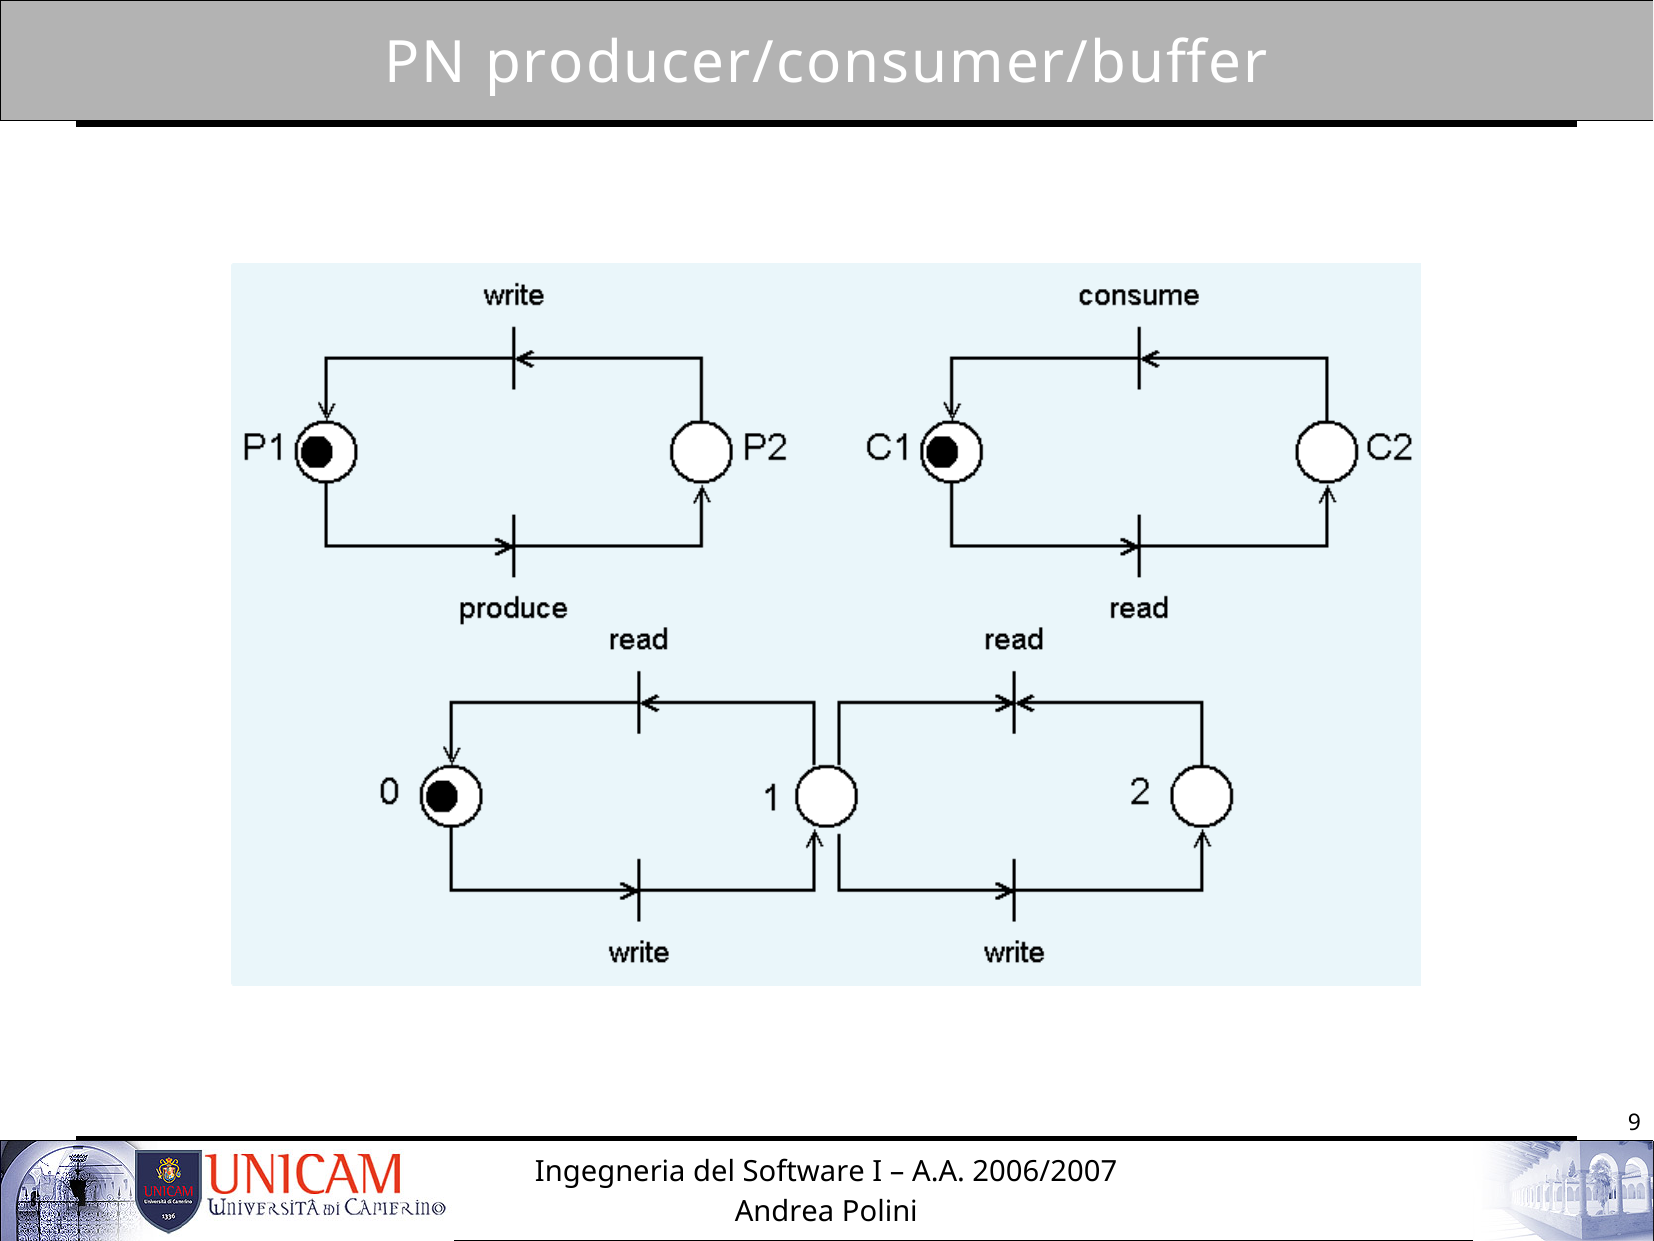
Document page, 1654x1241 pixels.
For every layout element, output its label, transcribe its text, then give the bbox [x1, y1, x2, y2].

picture [231, 263, 1421, 986]
title PN producer/consumer/buffer [0, 0, 1653, 121]
picture [0, 1141, 454, 1241]
picture [1473, 1141, 1654, 1241]
